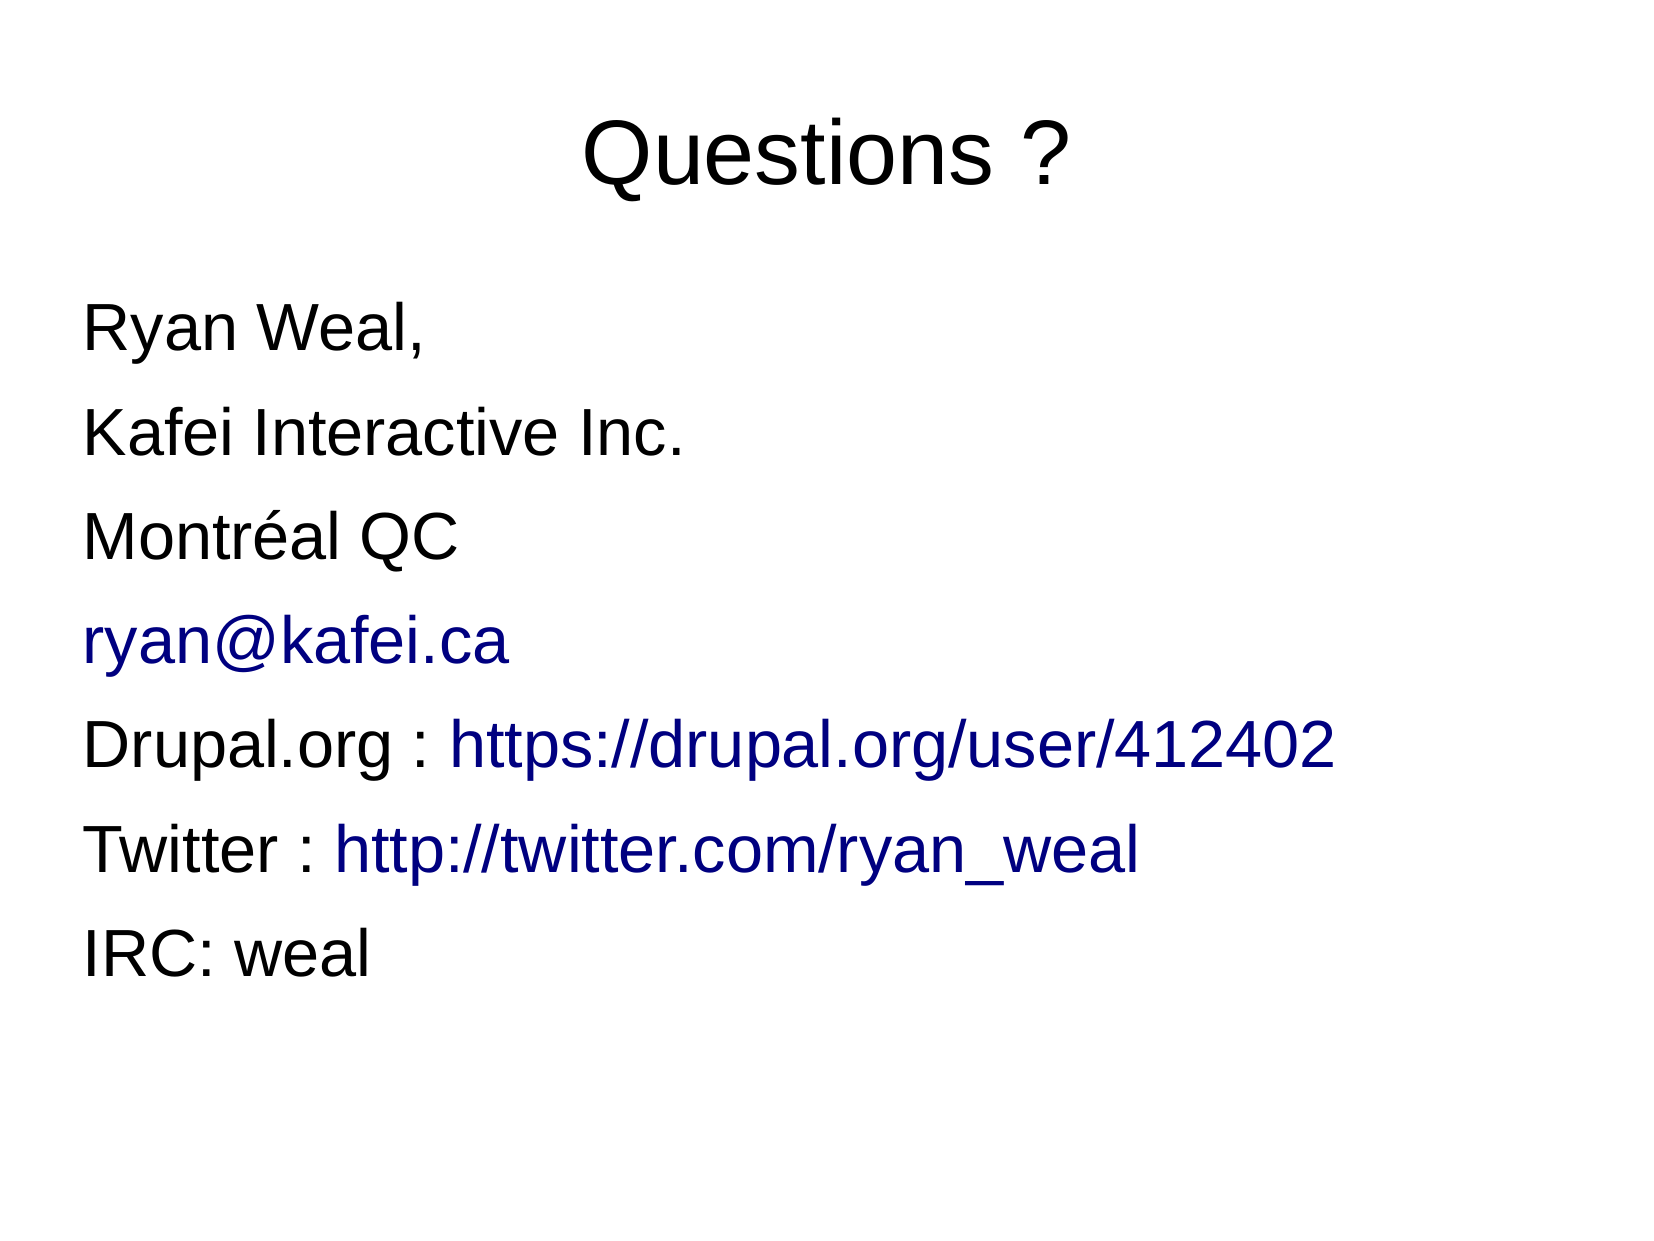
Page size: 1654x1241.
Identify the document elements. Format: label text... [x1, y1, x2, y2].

title Questions ? [82, 49, 1571, 257]
list Ryan Weal, Kafei Interactive Inc. Montréal QC ryan@kafei.ca Drupal.org : https://drupal.org/user/412402 Twitter : http://twitter.com/ryan_weal IRC: weal [82, 290, 1538, 1010]
